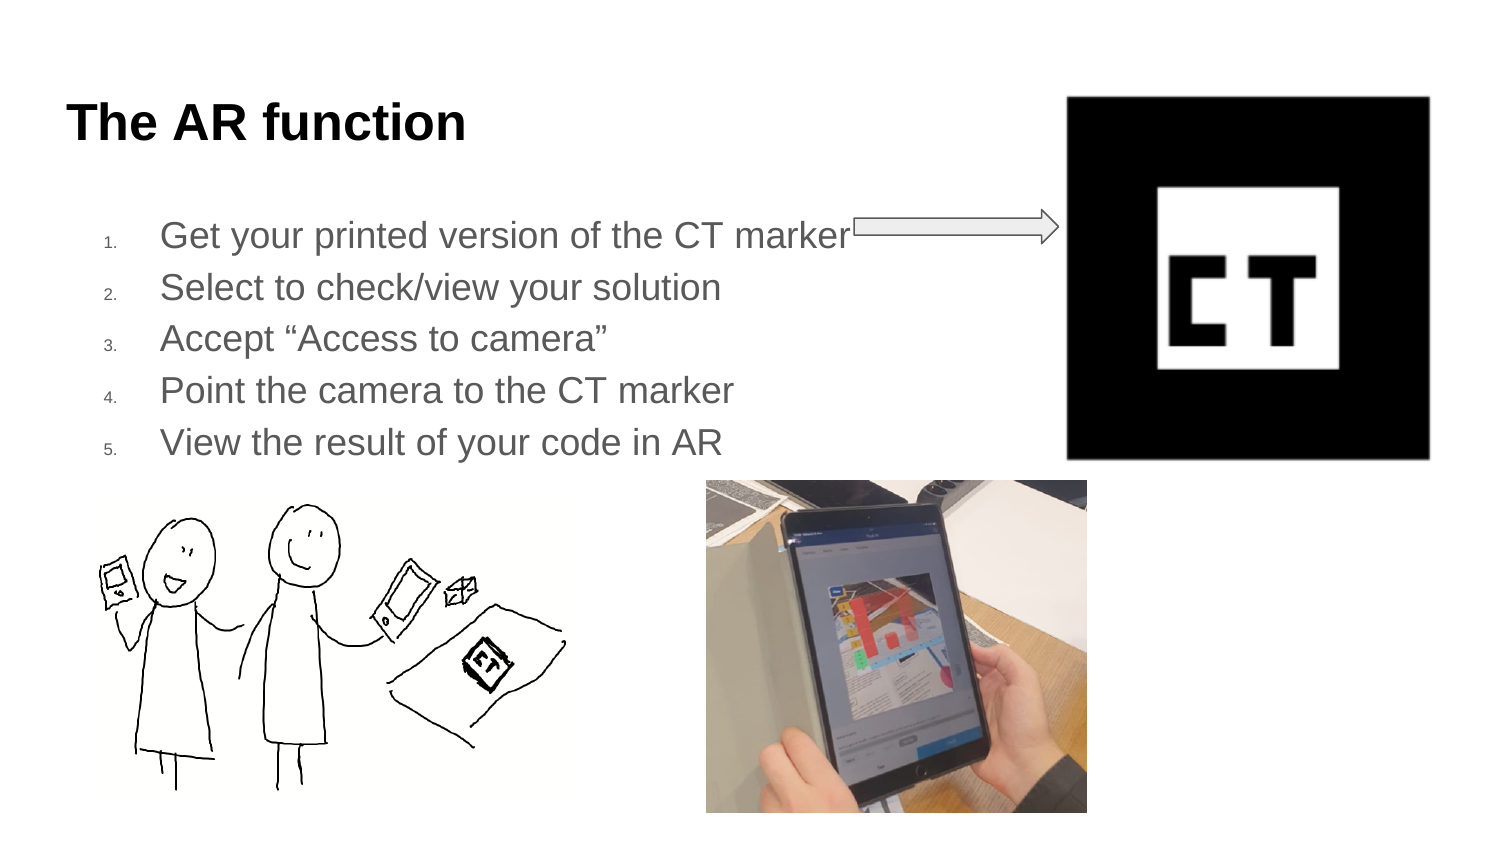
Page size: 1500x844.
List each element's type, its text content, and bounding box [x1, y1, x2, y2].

picture [91, 496, 574, 798]
list Get your printed version of the CT marker Select to check/view your solution Accept “Access to camera” Point the camera to the CT marker View the result of your code in AR [51, 189, 1449, 750]
picture [706, 480, 1087, 813]
text_box [854, 209, 1059, 244]
picture [1050, 72, 1449, 473]
title The AR function [51, 72, 1050, 167]
